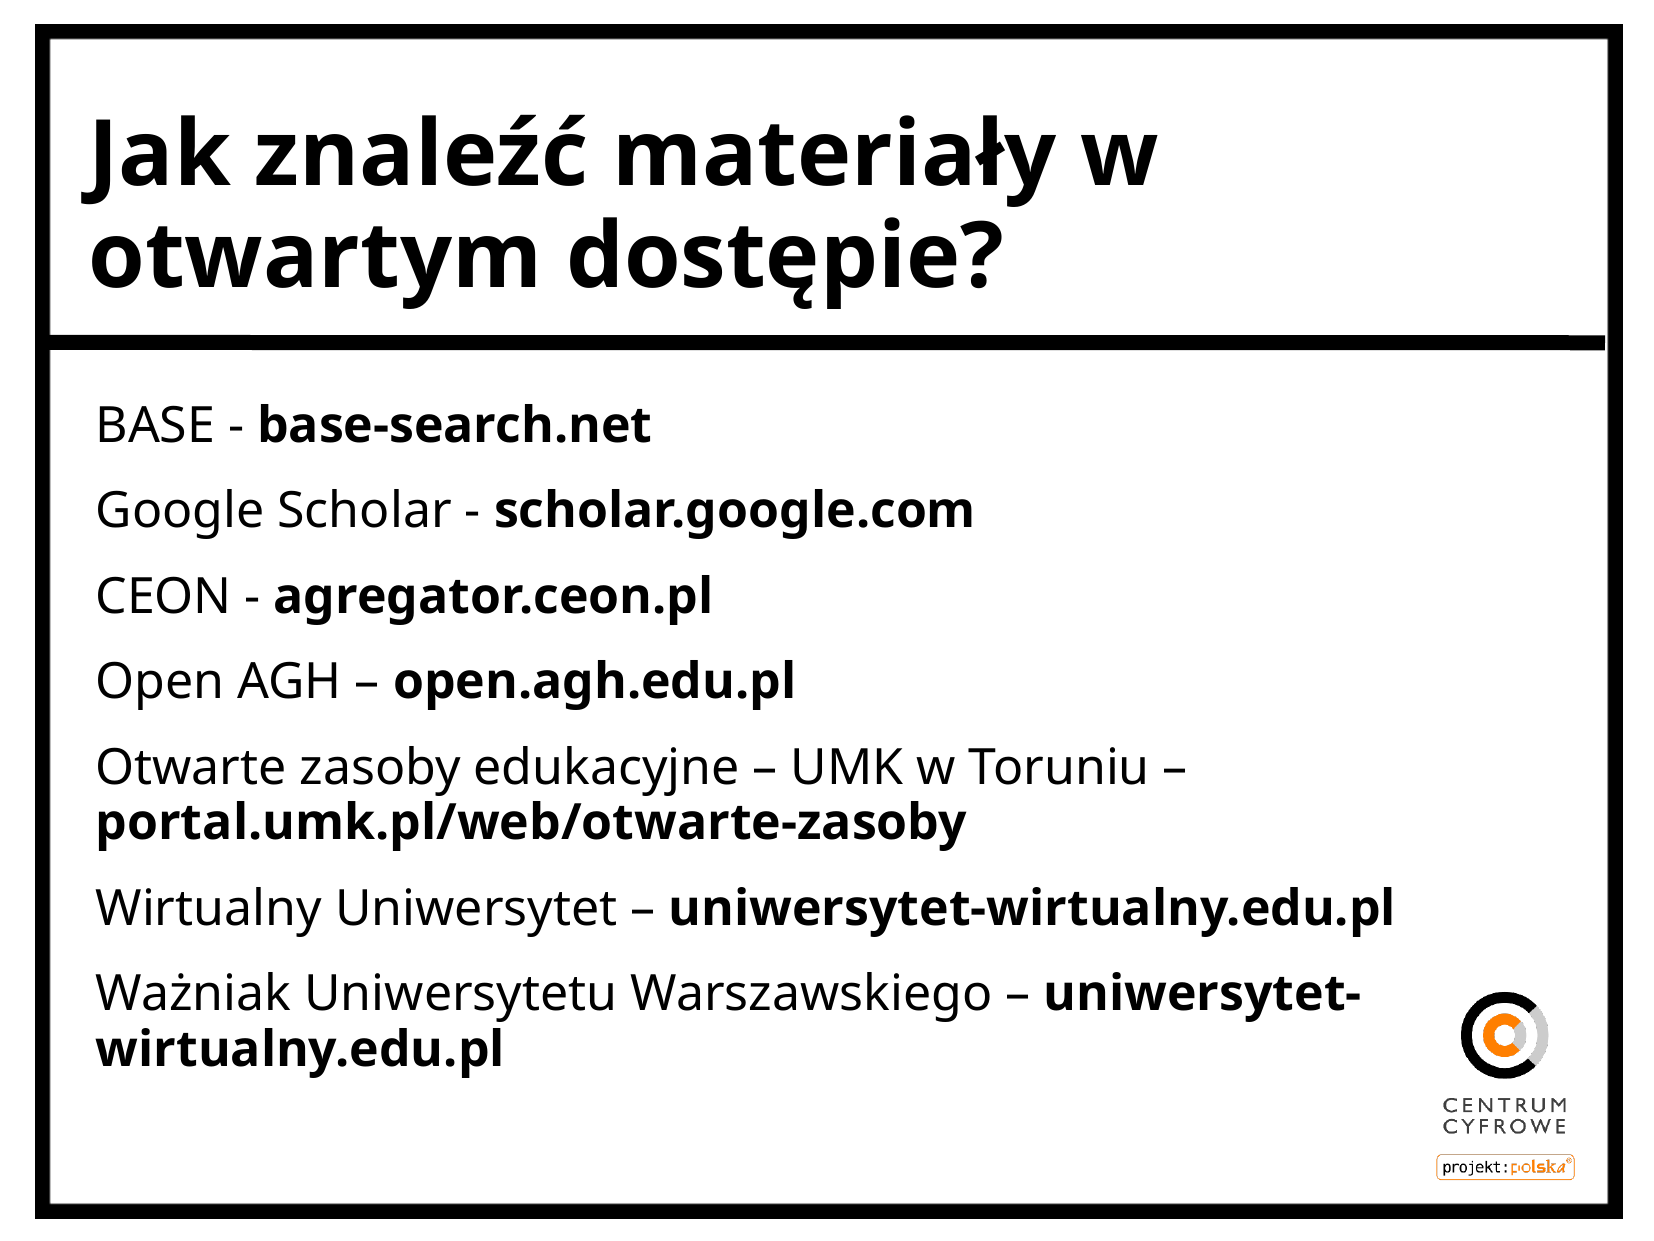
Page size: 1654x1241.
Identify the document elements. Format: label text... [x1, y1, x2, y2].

text_box BASE - base-search.net Google Scholar - scholar.google.com CEON - agregator.ceon.pl Open AGH – open.agh.edu.pl Otwarte zasoby edukacyjne – UMK w Toruniu – portal.umk.pl/web/otwarte-zasoby Wirtualny Uniwersytet – uniwersytet-wirtualny.edu.pl Ważniak Uniwersytetu Warszawskiego – uniwersytet-wirtualny.edu.pl [80, 385, 1431, 1127]
picture [35, 24, 1623, 1219]
text_box Jak znaleźć materiały w otwartym dostępie? [73, 90, 1546, 301]
